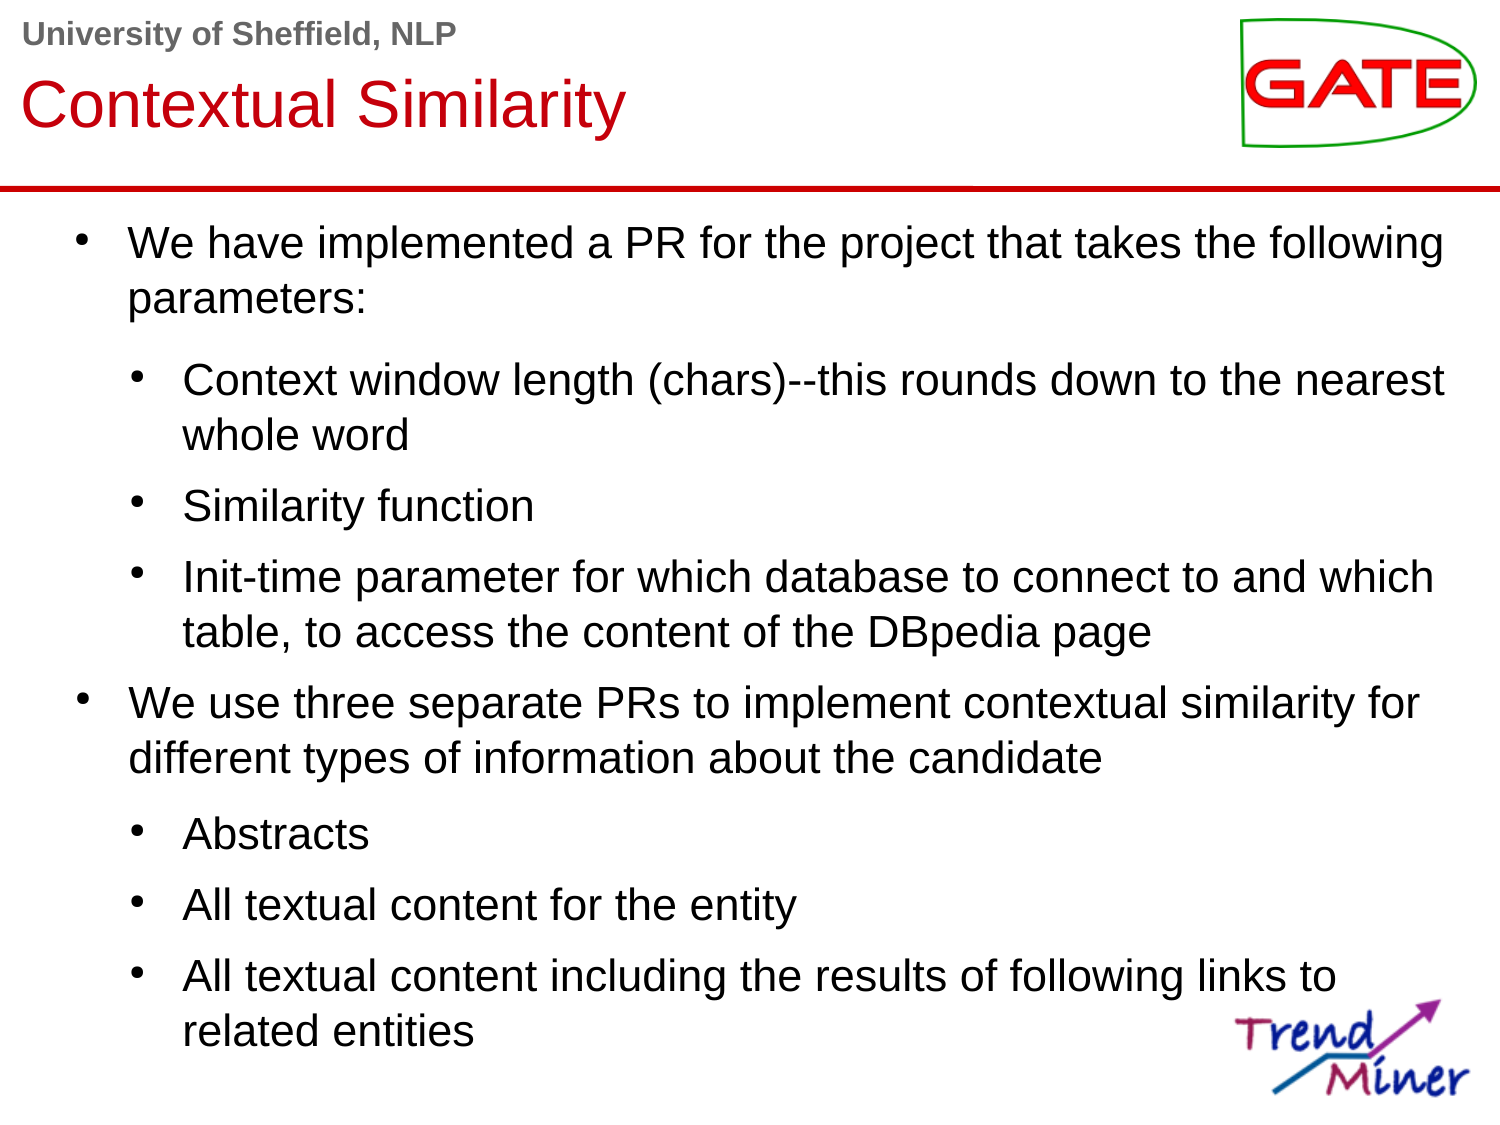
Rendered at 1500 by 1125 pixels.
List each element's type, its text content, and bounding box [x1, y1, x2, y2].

list We have implemented a PR for the project that takes the following parameters: Context window length (chars)--this rounds down to the nearest whole word Similarity function Init-time parameter for which database to connect to and which table, to access the content of the DBpedia page We use three separate PRs to implement contextual similarity for different types of information about the candidate Abstracts All textual content for the entity All textual content including the results of following links to related entities [23, 212, 1477, 1063]
picture [1204, 992, 1496, 1118]
picture [1240, 18, 1477, 148]
title Contextual Similarity [20, 45, 1240, 166]
